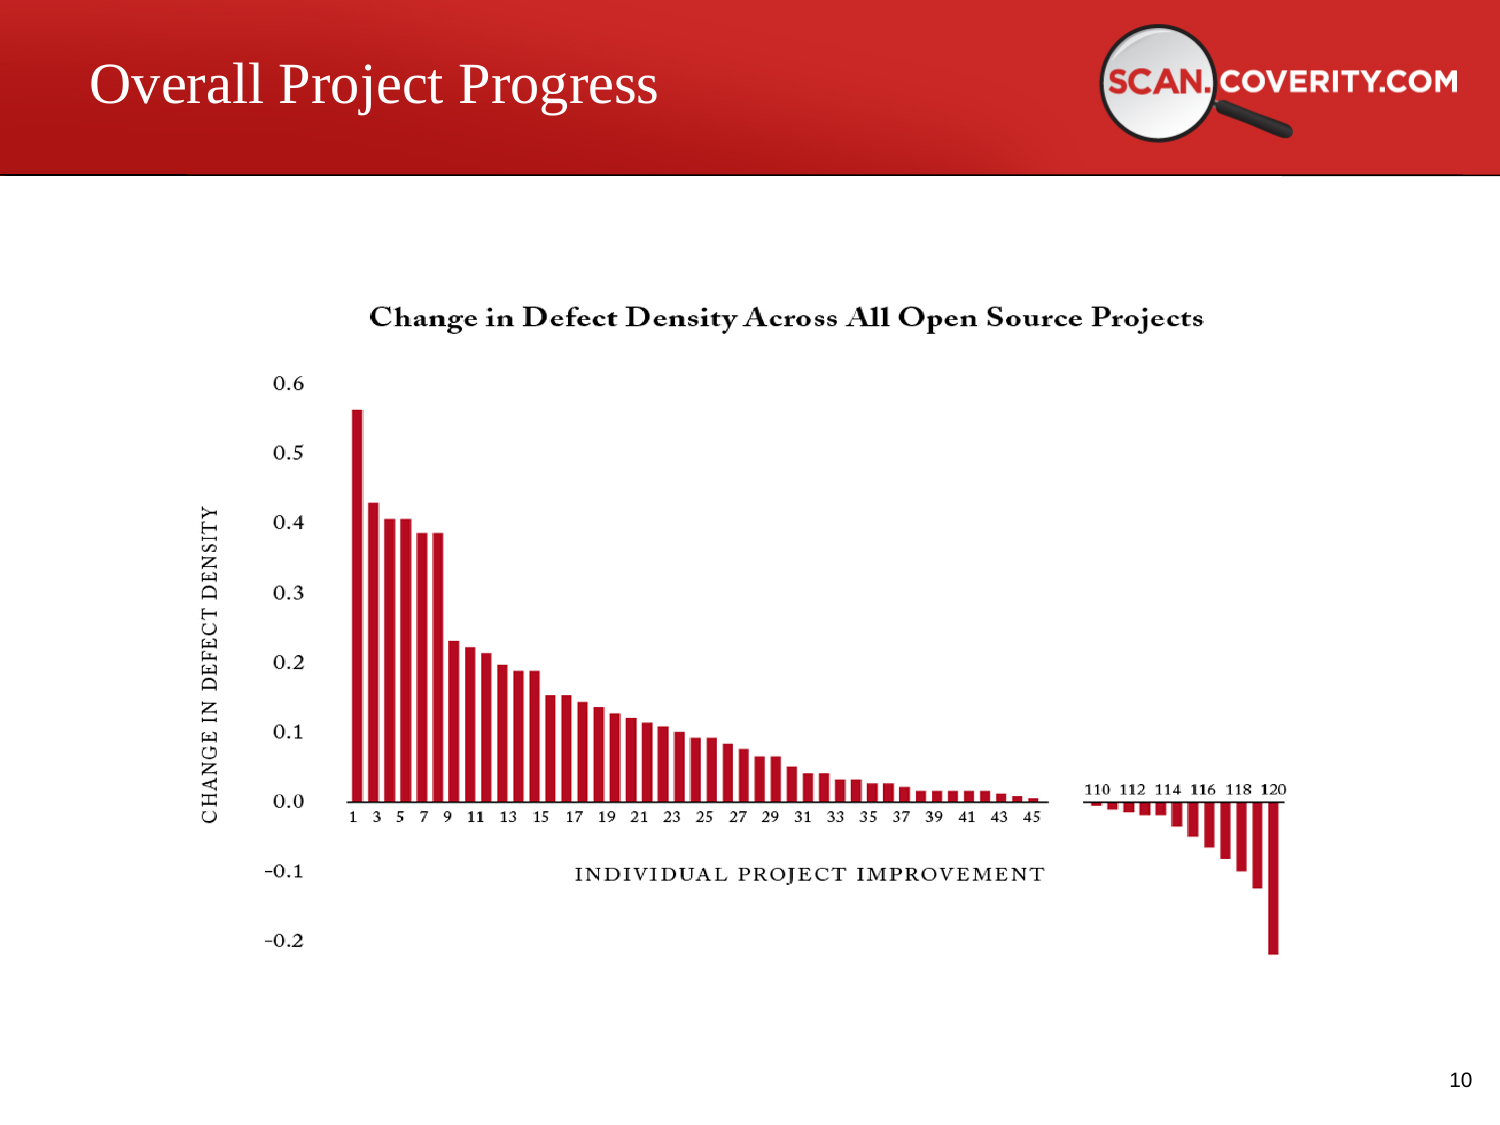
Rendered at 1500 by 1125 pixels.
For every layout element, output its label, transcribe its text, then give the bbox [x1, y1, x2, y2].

picture [99, 247, 1476, 1051]
title Overall Project Progress [74, 24, 1100, 143]
text_box 1 [1137, 1062, 1488, 1103]
picture [0, 0, 1500, 174]
